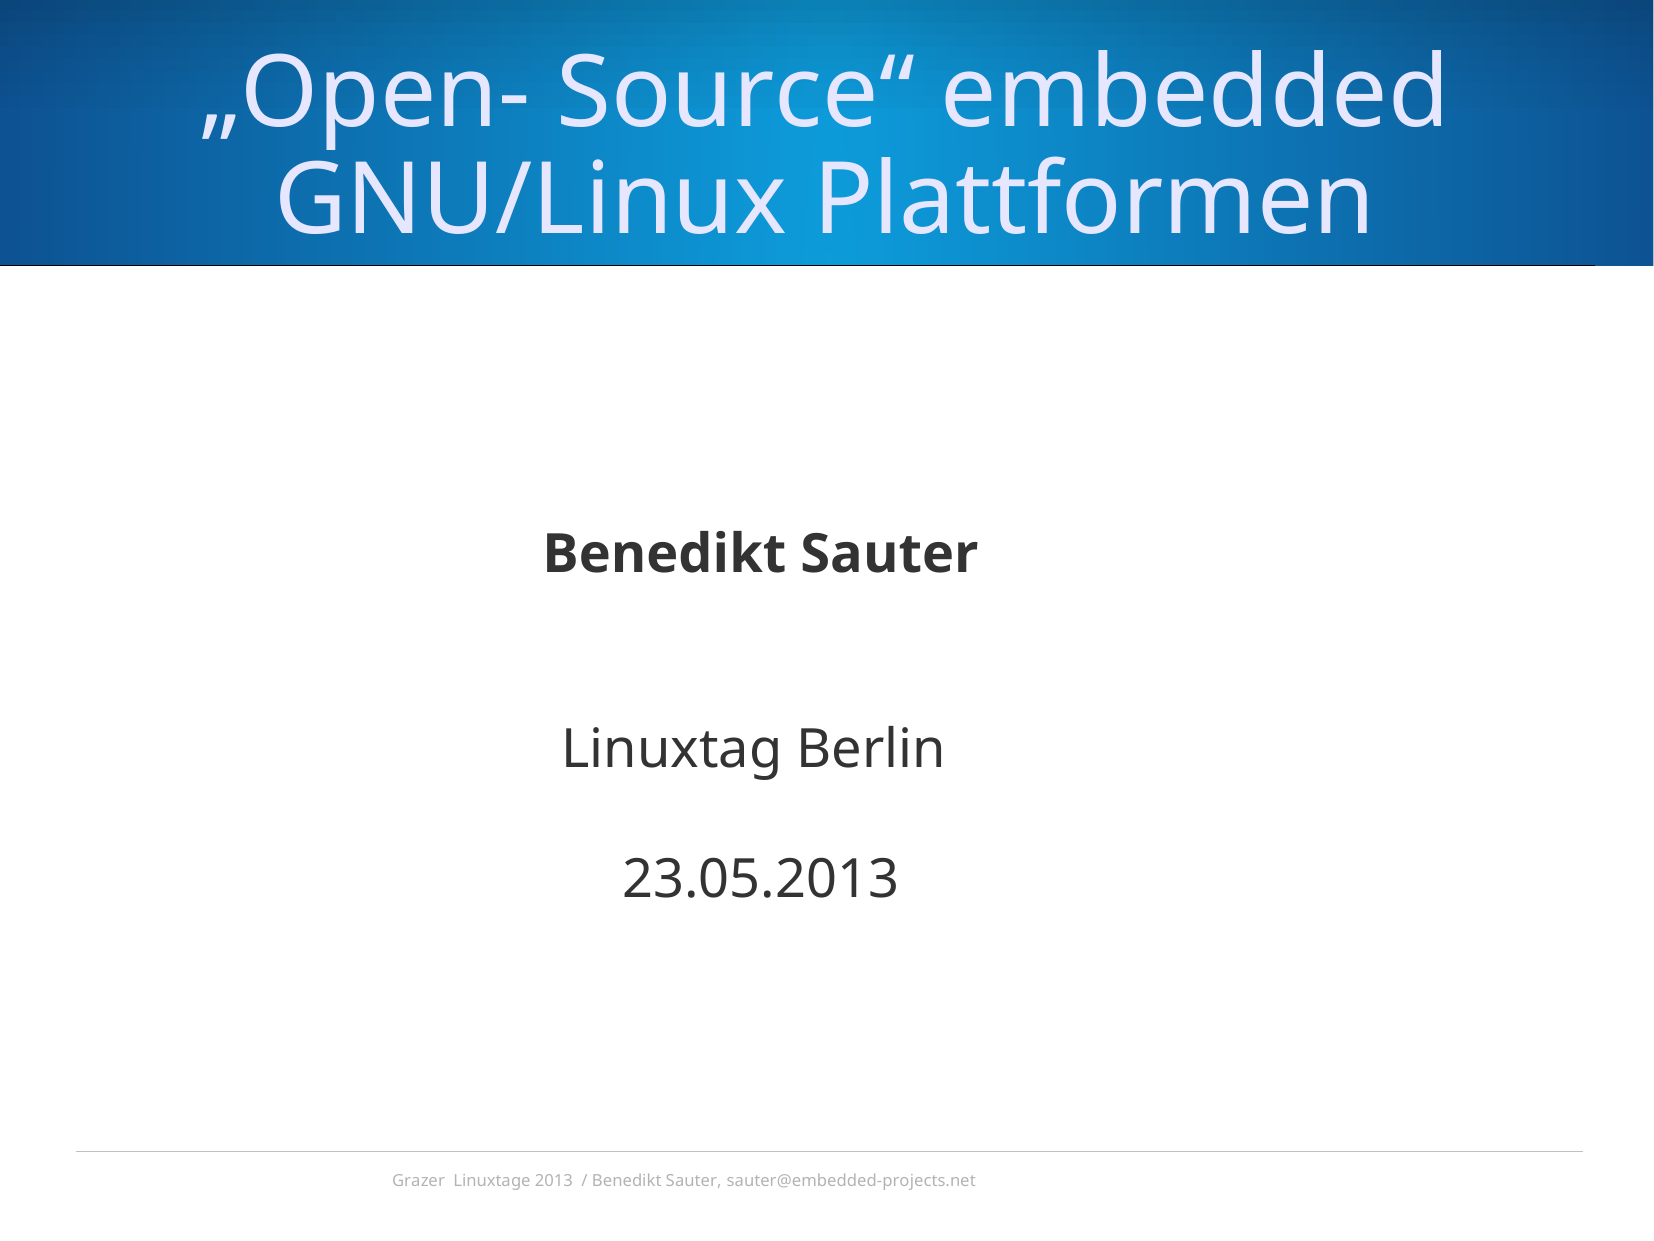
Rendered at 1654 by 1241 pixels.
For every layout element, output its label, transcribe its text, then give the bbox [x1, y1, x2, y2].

picture [1106, 0, 1654, 266]
title „Open- Source“ embedded GNU/Linux Plattformen [55, 29, 1595, 266]
text_box Benedikt Sauter Linuxtag Berlin 23.05.2013 [527, 510, 971, 916]
picture [0, 0, 552, 265]
